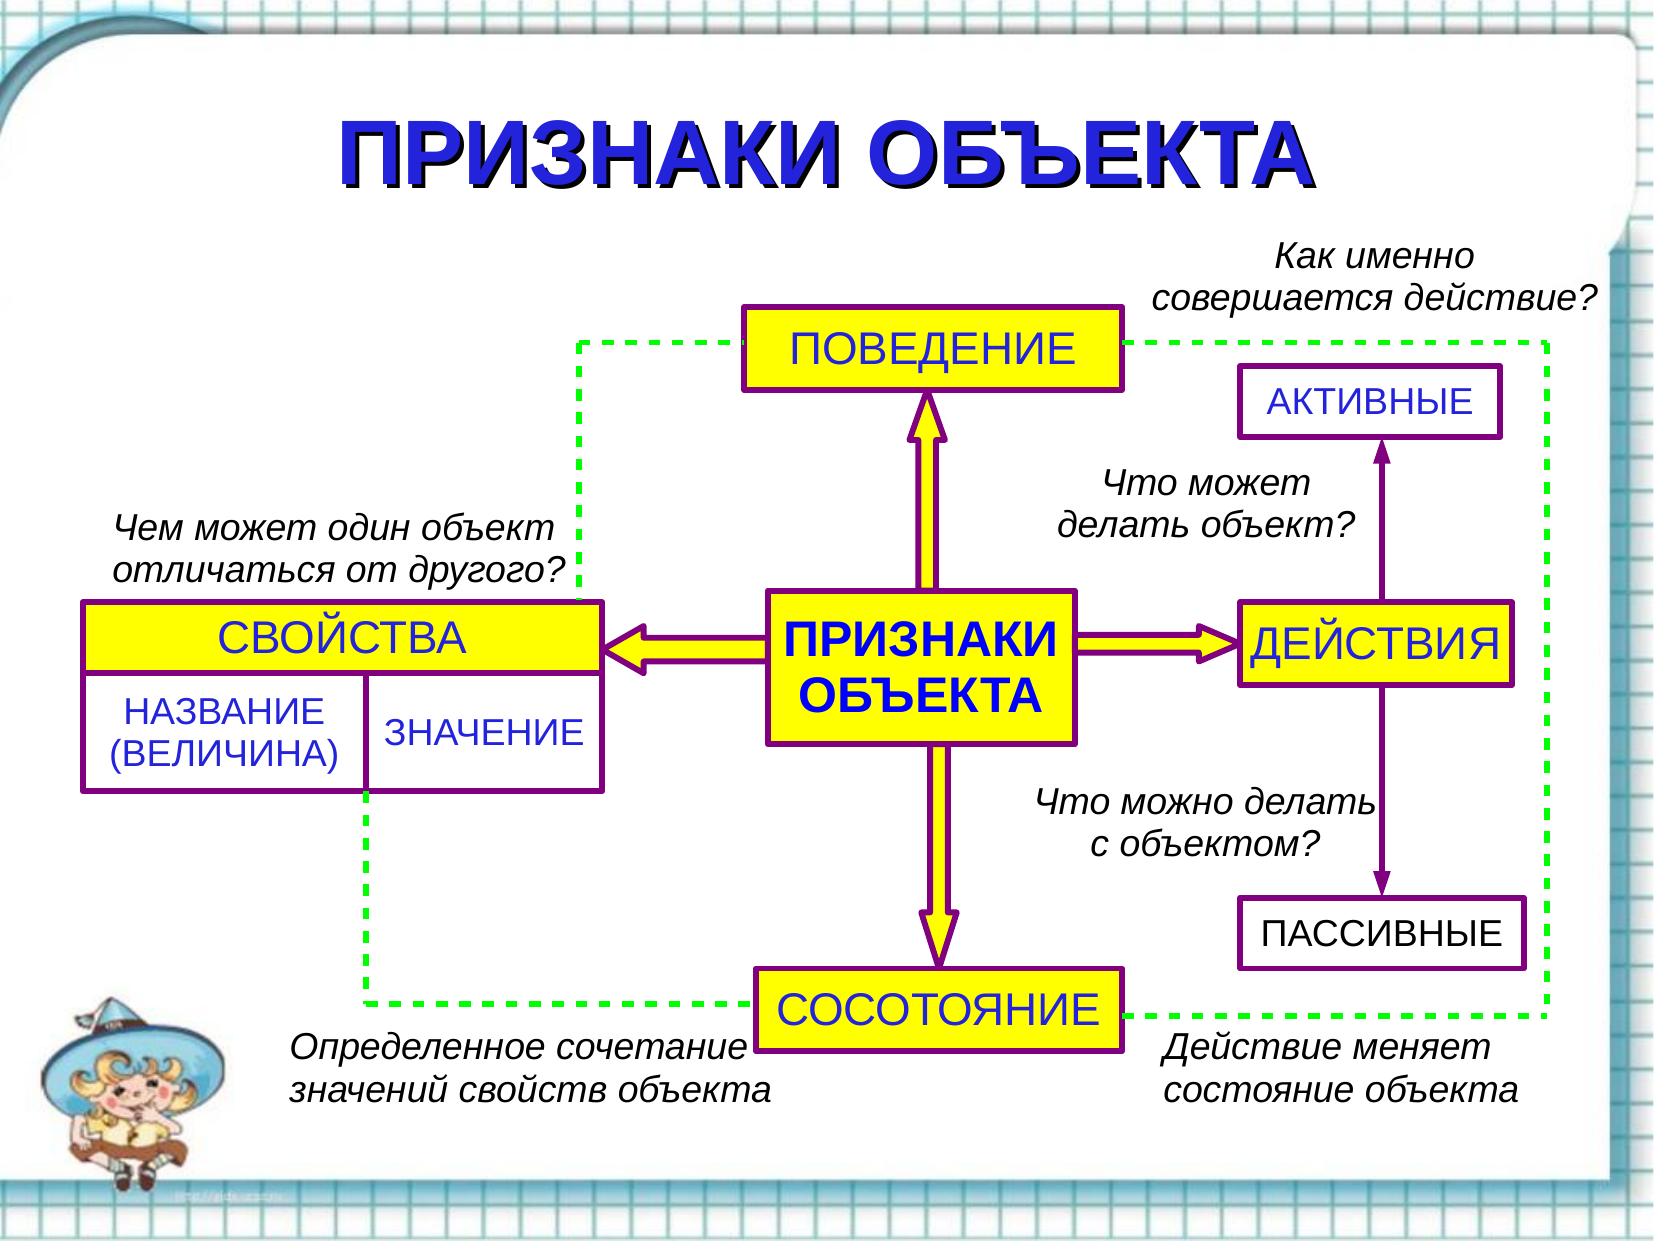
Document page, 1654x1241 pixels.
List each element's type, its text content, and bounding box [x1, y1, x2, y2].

text_box ПОВЕДЕНИЕ [744, 307, 1123, 390]
text_box [909, 390, 945, 591]
text_box ДЕЙСТВИЯ [1240, 602, 1512, 686]
text_box Определенное сочетание значений свойств объекта [271, 1015, 792, 1120]
text_box Чем может один объект отличаться от другого? [94, 496, 591, 601]
text_box [603, 625, 768, 674]
text_box Как именно совершается действие? [1133, 224, 1619, 329]
text_box ПРИЗНАКИ ОБЪЕКТА [767, 590, 1075, 745]
text_box ЗНАЧЕНИЕ [366, 673, 603, 792]
text_box Что может делать объект? [1039, 450, 1382, 556]
text_box СОСОТОЯНИЕ [755, 968, 1123, 1052]
text_box ПАССИВНЫЕ [1240, 897, 1524, 969]
title ПРИЗНАКИ ОБЪЕКТА [82, 49, 1571, 257]
text_box НАЗВАНИЕ (ВЕЛИЧИНА) [82, 673, 366, 792]
picture [0, 0, 1654, 1241]
text_box [1074, 625, 1240, 662]
text_box СВОЙСТВА [82, 602, 603, 673]
text_box [921, 744, 957, 968]
text_box Что можно делать с объектом? [1015, 769, 1406, 875]
text_box АКТИВНЫЕ [1240, 366, 1501, 438]
text_box Действие меняет состояние объекта [1145, 1015, 1560, 1120]
